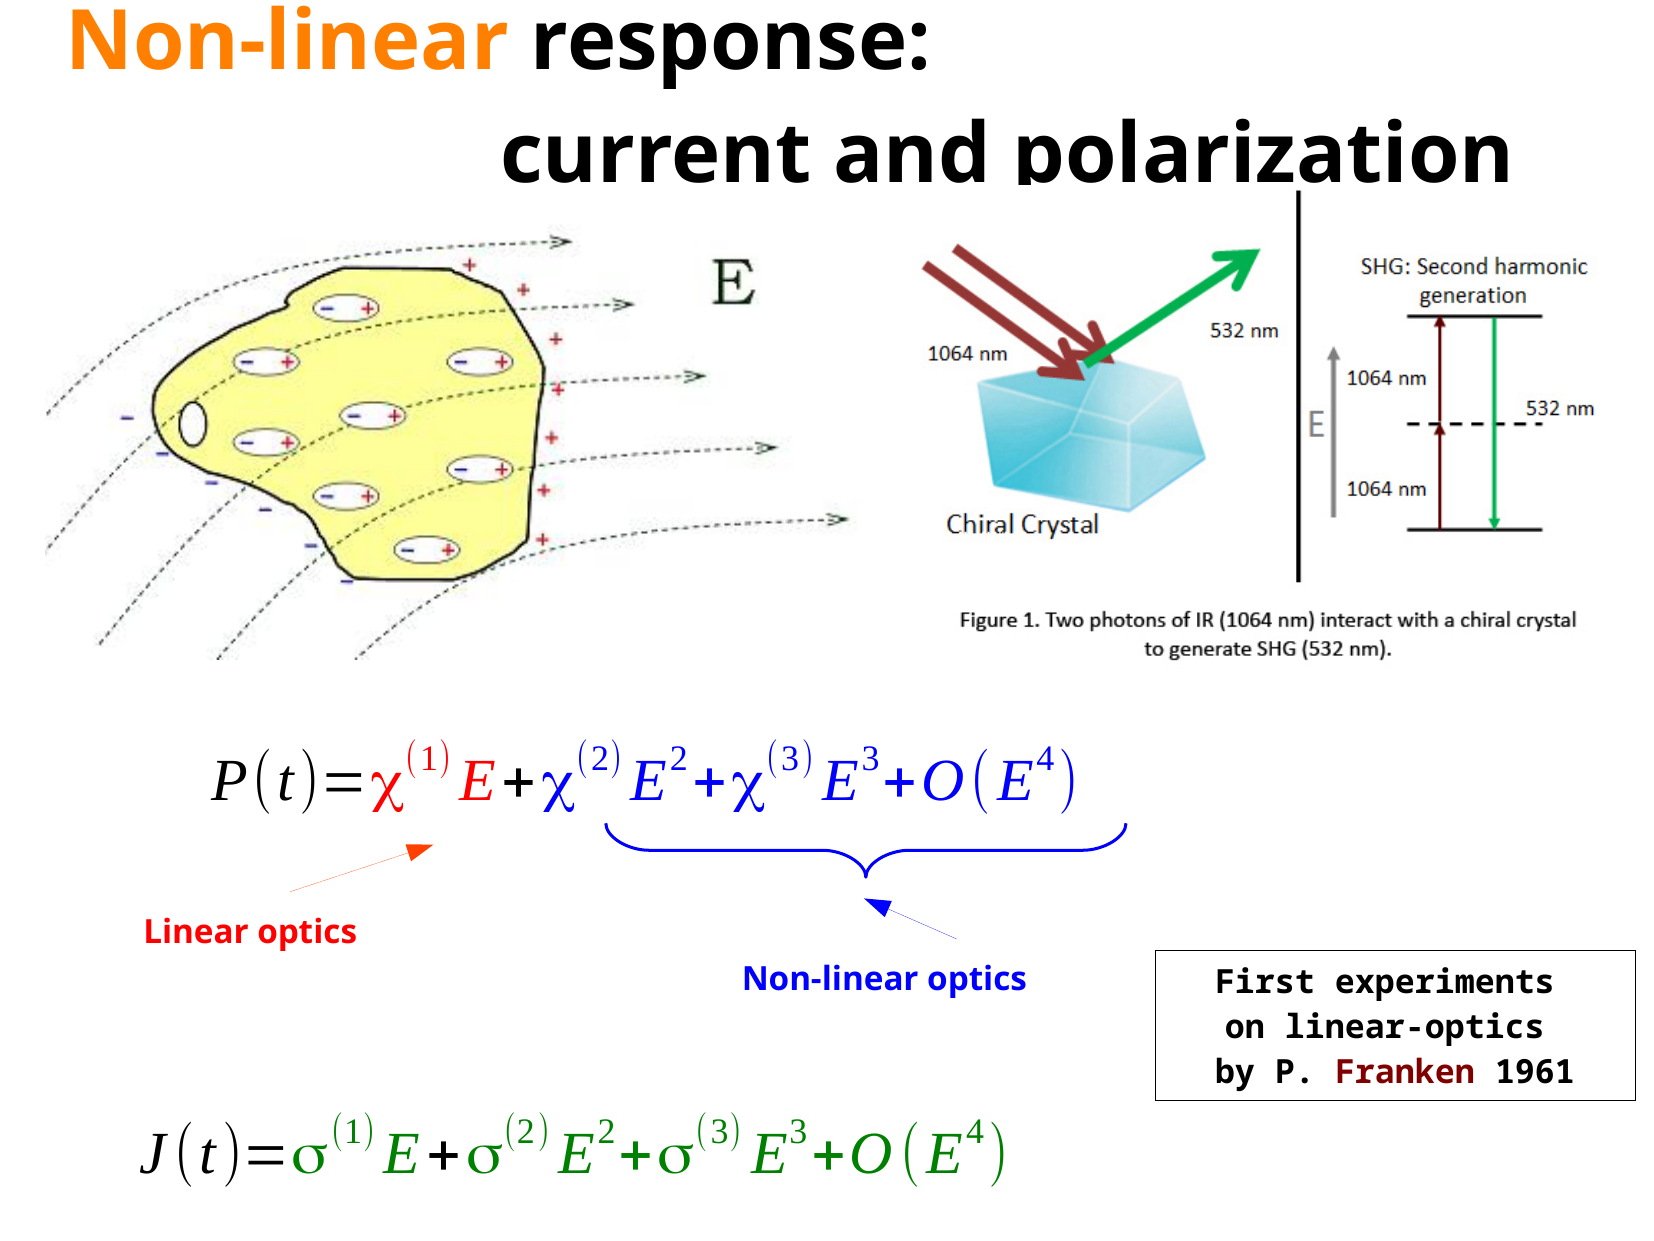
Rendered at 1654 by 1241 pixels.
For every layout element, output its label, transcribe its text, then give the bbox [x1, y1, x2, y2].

text_box Non-linear optics [727, 947, 1158, 1010]
picture [45, 209, 859, 661]
text_box Linear optics [128, 900, 426, 963]
title Non-linear response: current and polarization [30, 10, 1564, 177]
text_box First experiments on linear-optics by P. Franken 1961 [1155, 950, 1636, 1081]
chart [200, 736, 1088, 817]
chart [129, 1110, 1017, 1191]
picture [909, 185, 1615, 689]
